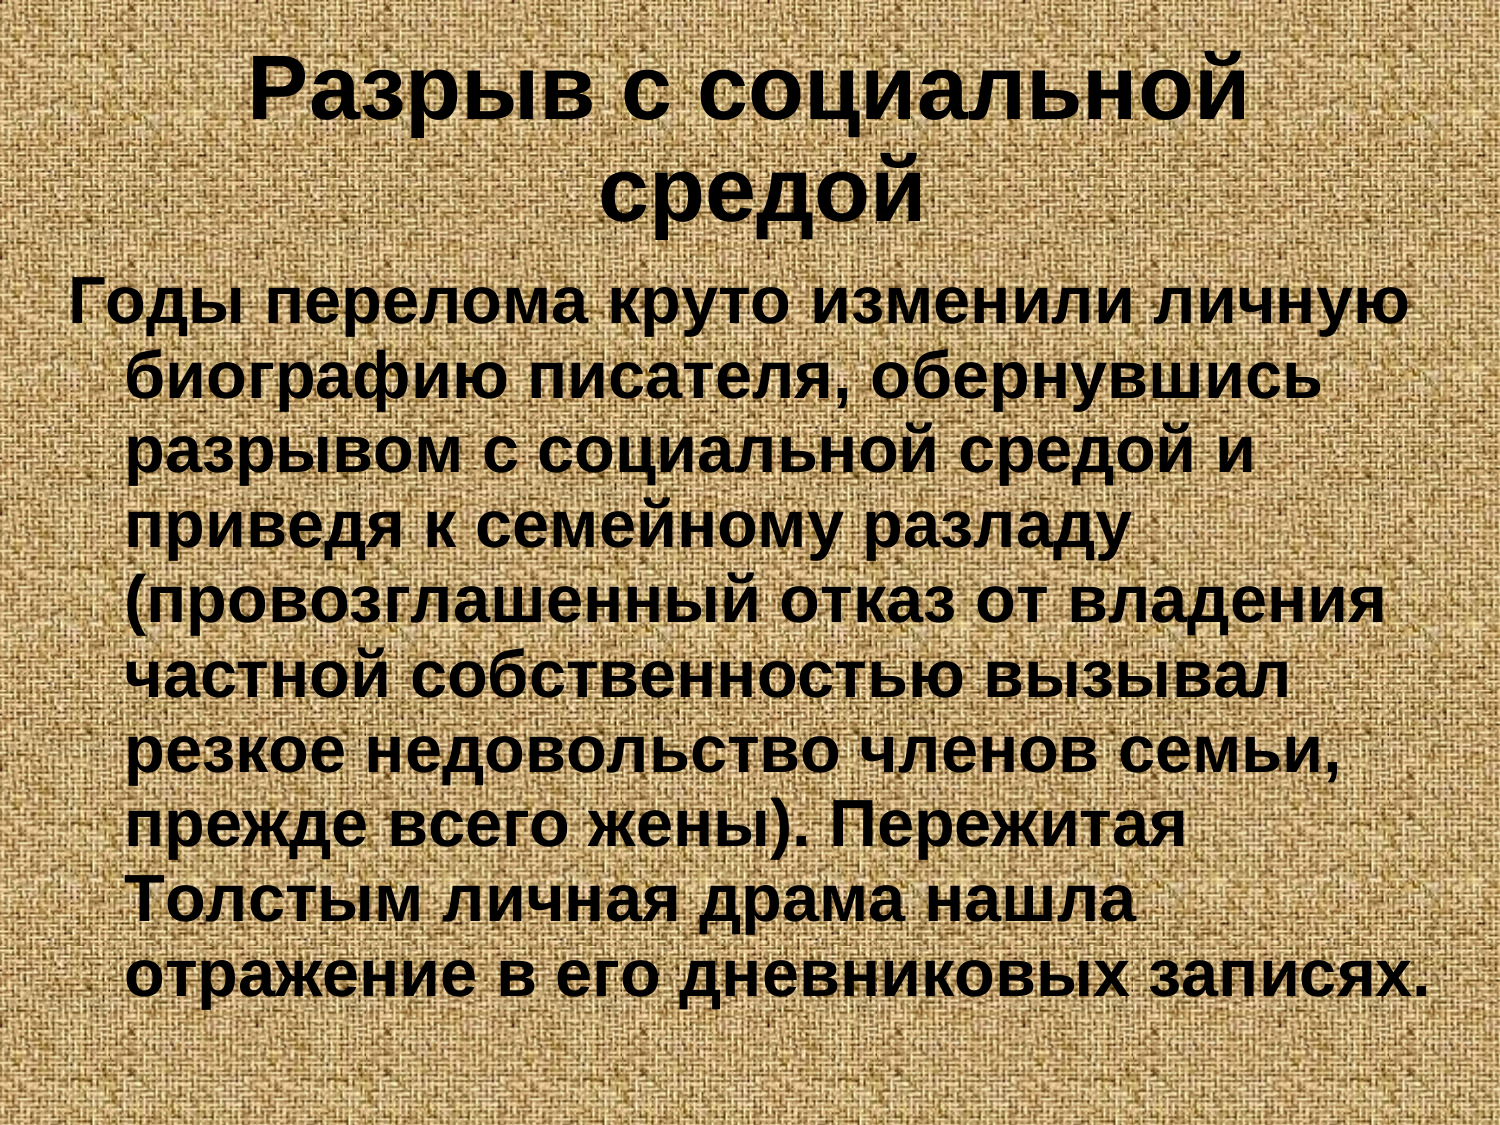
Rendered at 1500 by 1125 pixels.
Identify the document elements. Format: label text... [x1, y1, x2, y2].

picture [0, 0, 1500, 1125]
title Разрыв с социальной средой [75, 25, 1426, 252]
list Годы перелома круто изменили личную биографию писателя, обернувшись разрывом с социальной средой и приведя к семейному разладу (провозглашенный отказ от владения частной собственностью вызывал резкое недовольство членов семьи, прежде всего жены). Пережитая Толстым личная драма нашла отражение в его дневниковых записях. [53, 255, 1459, 1059]
